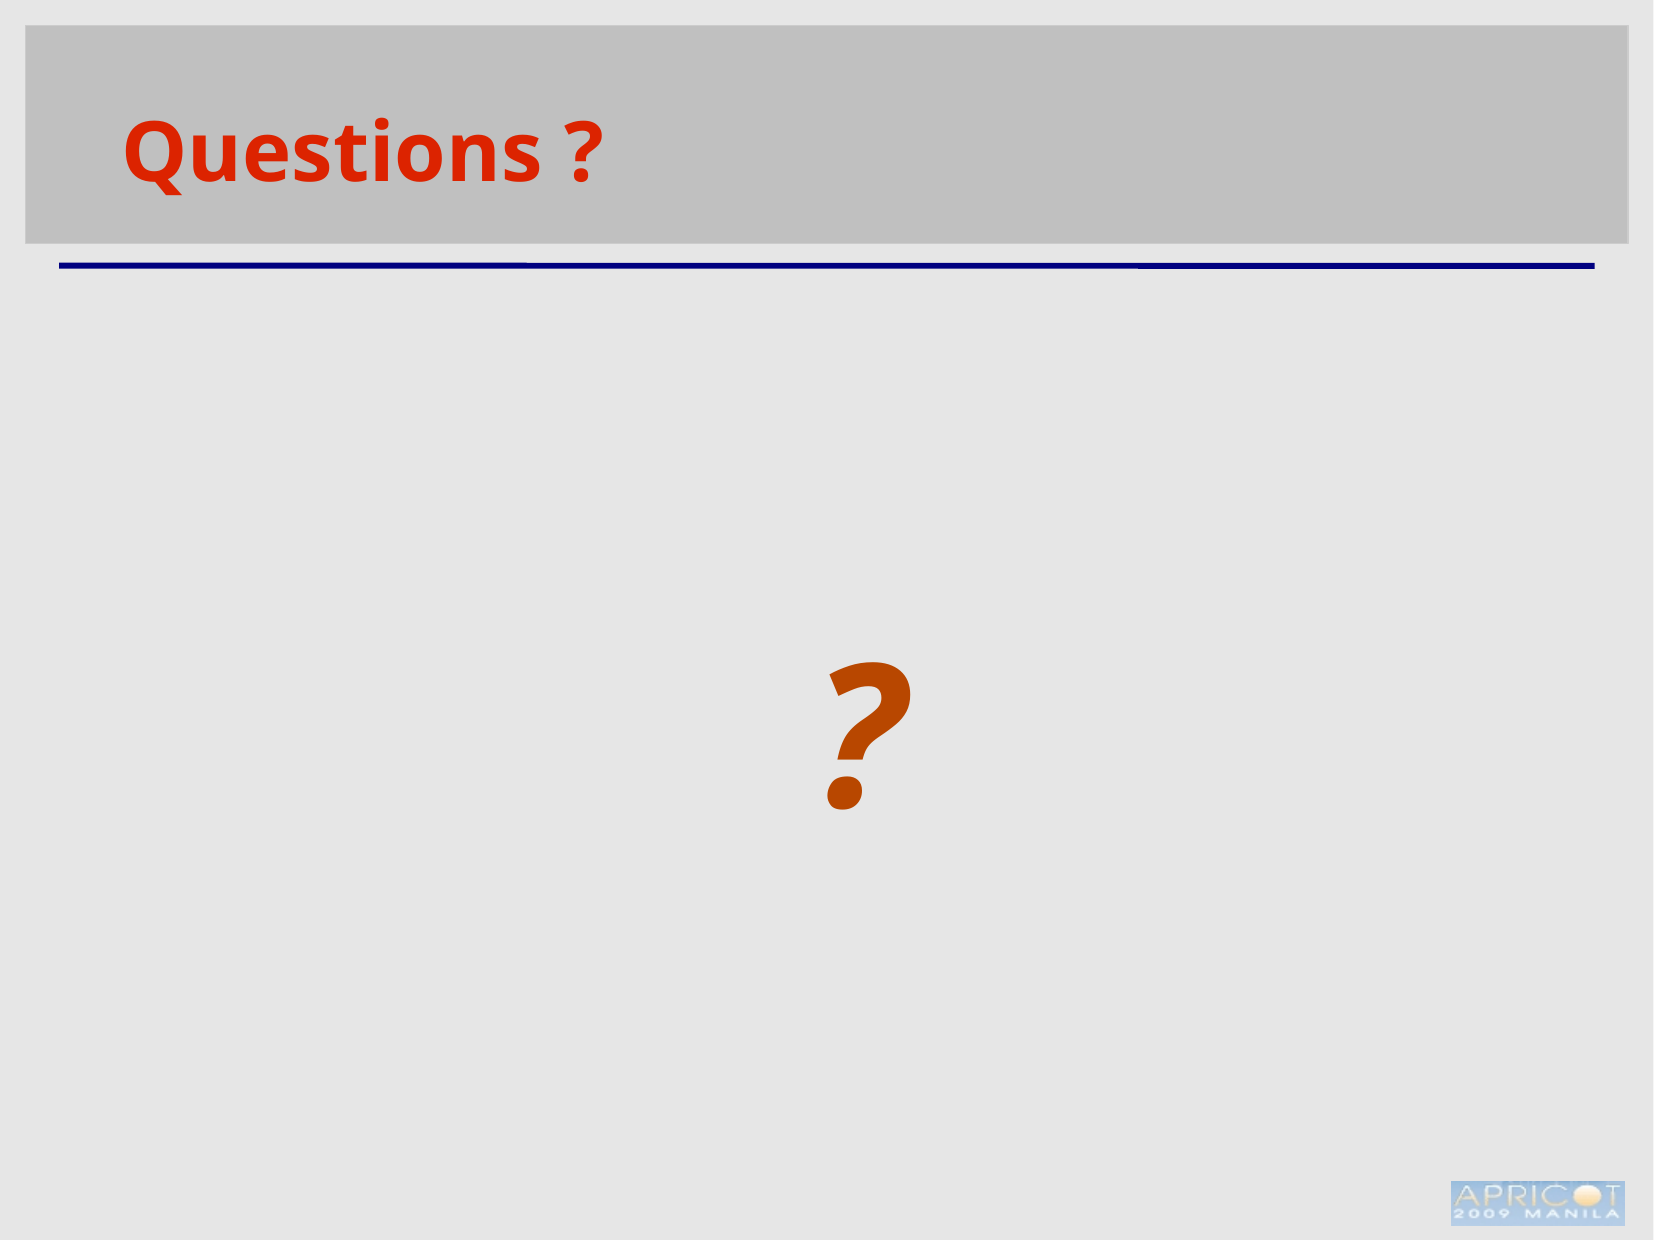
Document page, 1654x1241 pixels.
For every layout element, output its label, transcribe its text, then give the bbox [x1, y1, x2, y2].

picture [1451, 1181, 1625, 1226]
title Questions ? [121, 46, 1534, 254]
subtitle ? [121, 322, 1561, 1133]
